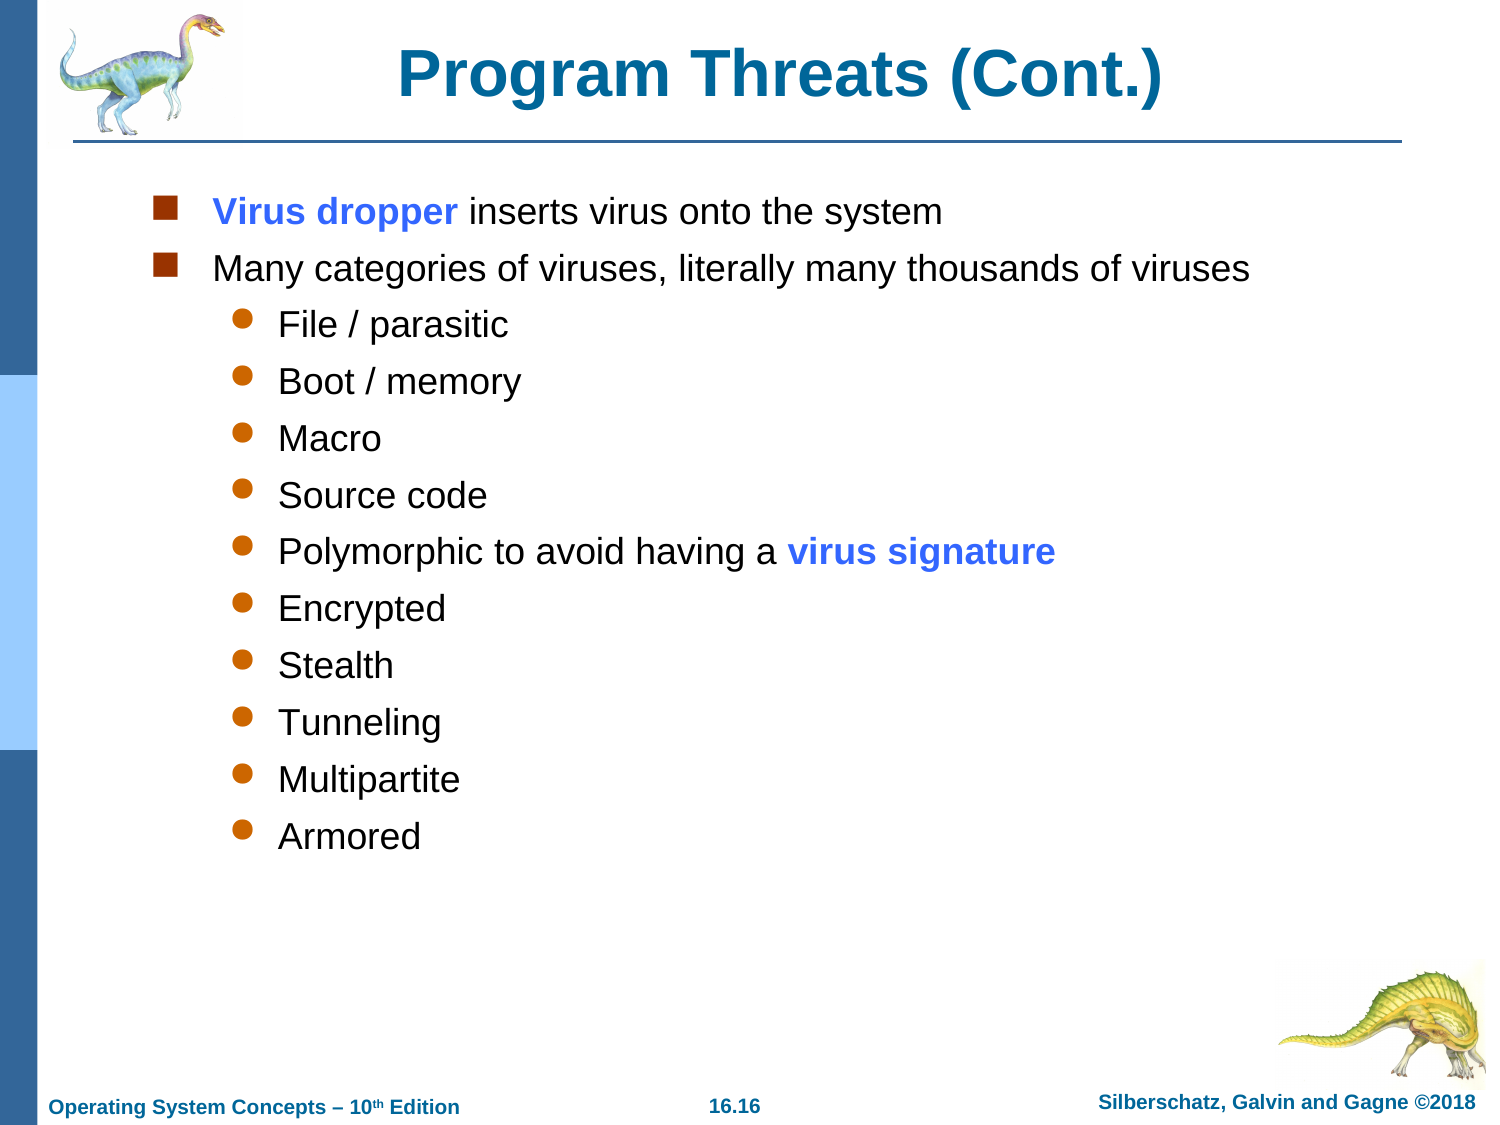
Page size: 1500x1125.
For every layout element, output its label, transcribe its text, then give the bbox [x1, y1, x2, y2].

picture [1415, 1094, 1423, 1099]
picture [1275, 959, 1486, 1090]
list Virus dropper inserts virus onto the system Many categories of viruses, literally many thousands of viruses File / parasitic Boot / memory Macro Source code Polymorphic to avoid having a virus signature Encrypted Stealth Tunneling Multipartite Armored [141, 184, 1382, 928]
title Program Threats (Cont.) [137, 23, 1426, 118]
picture [46, 0, 243, 149]
